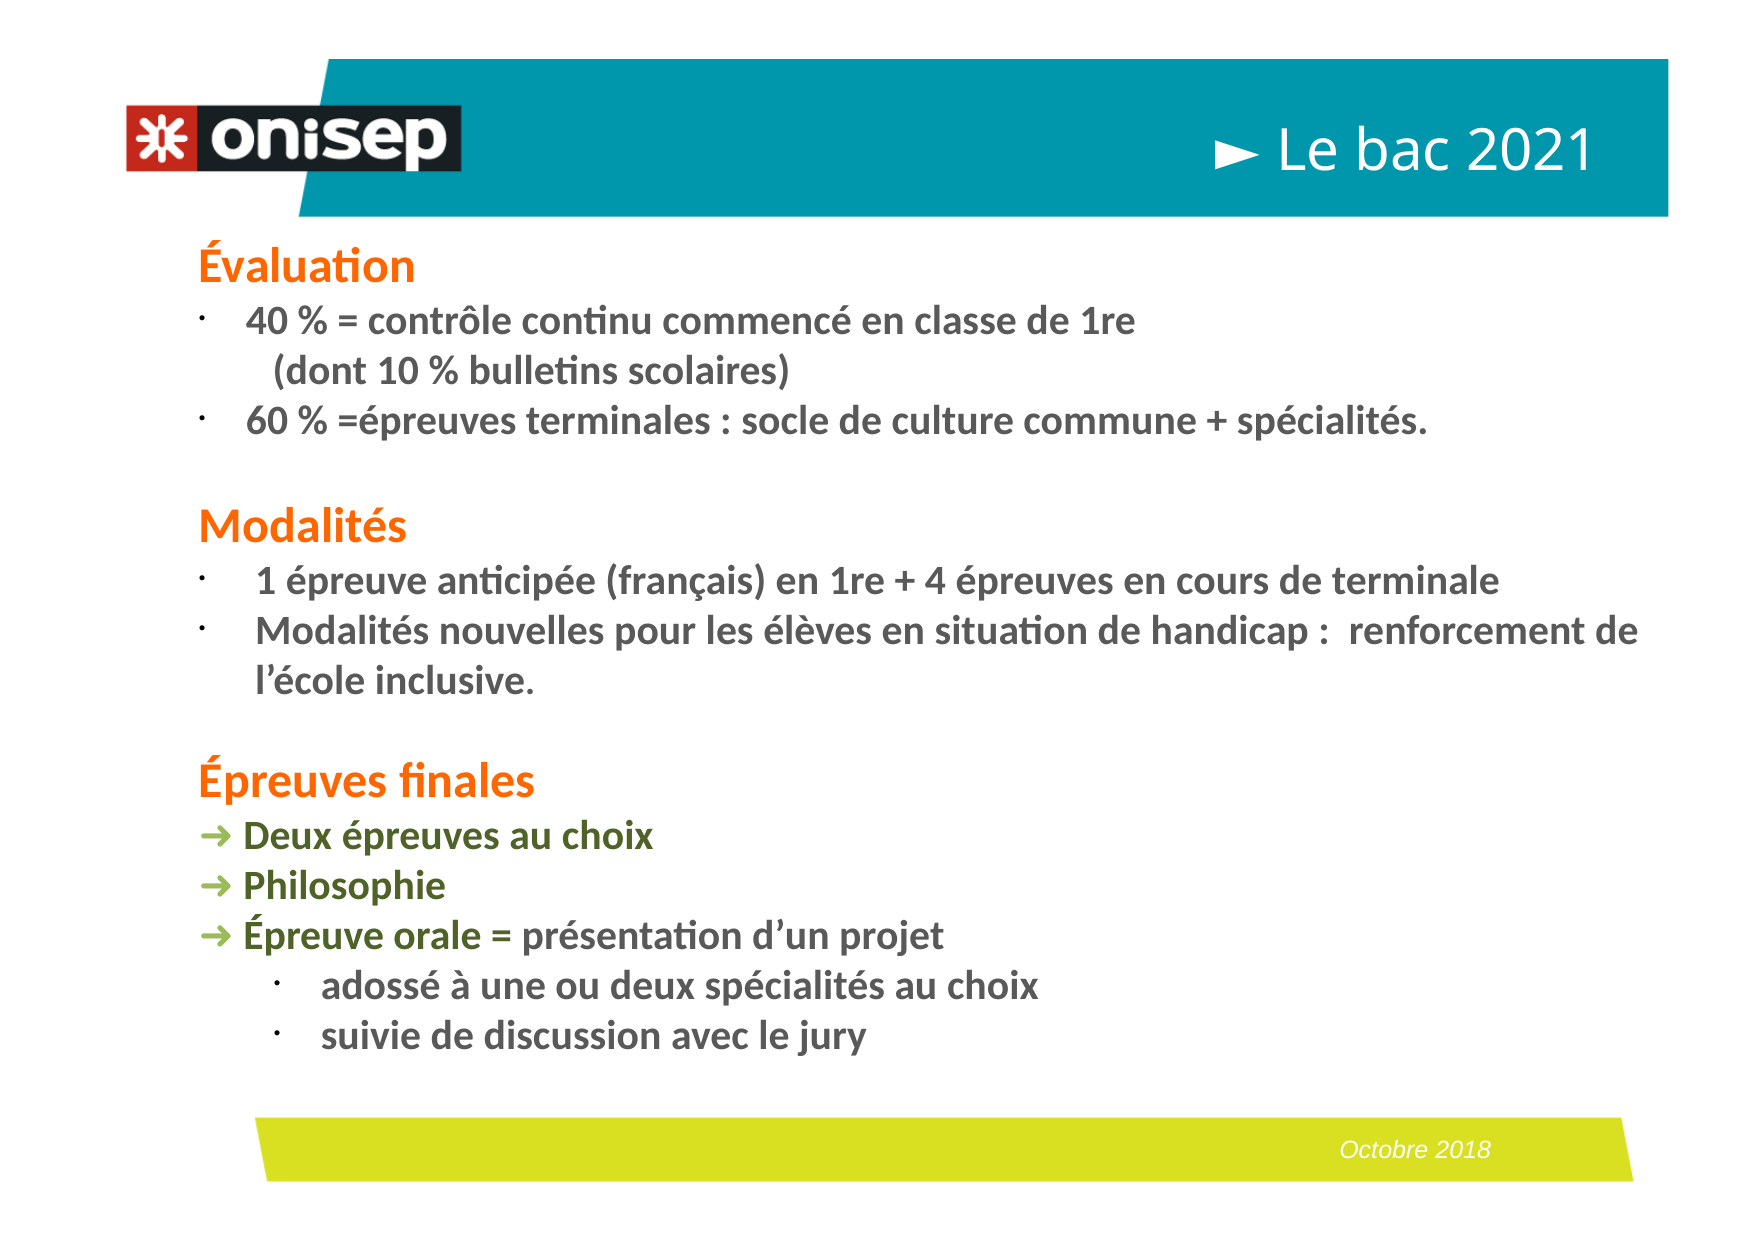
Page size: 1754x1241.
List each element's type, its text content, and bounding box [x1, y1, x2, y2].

text_box ► Le bac 2021 [488, 105, 1615, 191]
picture [59, 59, 1669, 1182]
text_box Évaluation 40 % = contrôle continu commencé en classe de 1re (dont 10 % bulletins scolaires) 60 % =épreuves terminales : socle de culture commune + spécialités. Modalités 1 épreuve anticipée (français) en 1re + 4 épreuves en cours de terminale Modalités nouvelles pour les élèves en situation de handicap : renforcement de l’école inclusive. Épreuves finales ➜ Deux épreuves au choix ➜ Philosophie ➜ Épreuve orale = présentation d’un projet adossé à une ou deux spécialités au choix suivie de discussion avec le jury [184, 225, 1669, 1097]
text_box Octobre 2018 [276, 1125, 1507, 1172]
